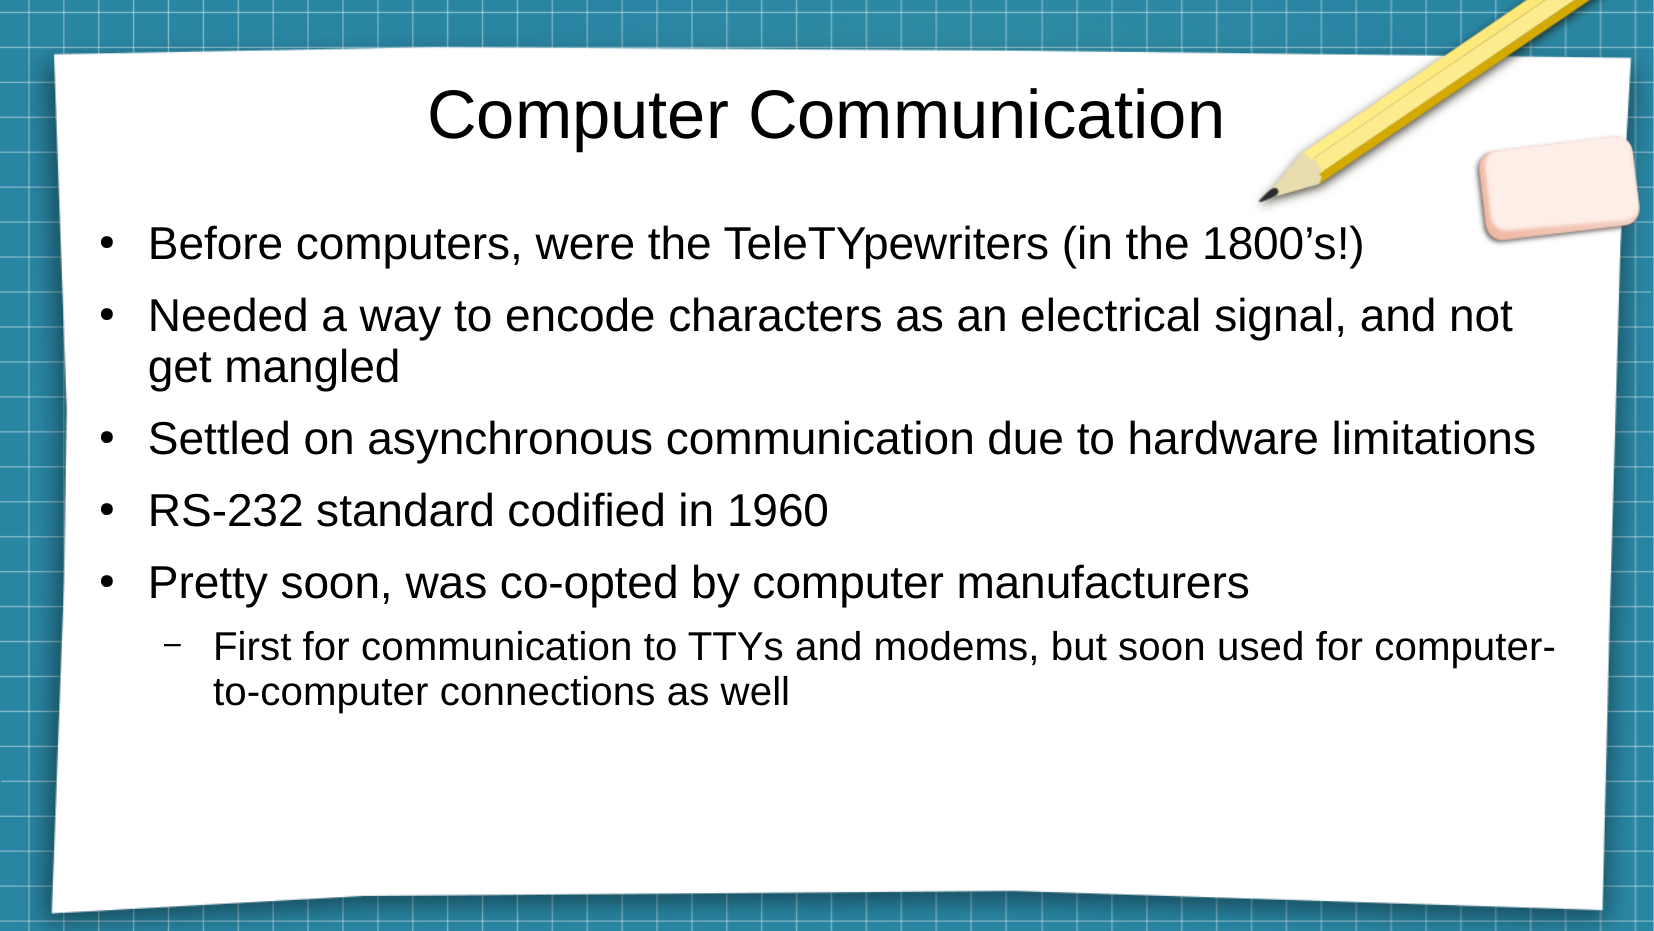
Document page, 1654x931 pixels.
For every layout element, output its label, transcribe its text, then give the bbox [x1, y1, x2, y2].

picture [0, 0, 1654, 931]
title Computer Communication [82, 37, 1571, 193]
list Before computers, were the TeleTYpewriters (in the 1800’s!) Needed a way to encode characters as an electrical signal, and not get mangled Settled on asynchronous communication due to hardware limitations RS-232 standard codified in 1960 Pretty soon, was co-opted by computer manufacturers First for communication to TTYs and modems, but soon used for computer-to-computer connections as well [82, 217, 1571, 758]
